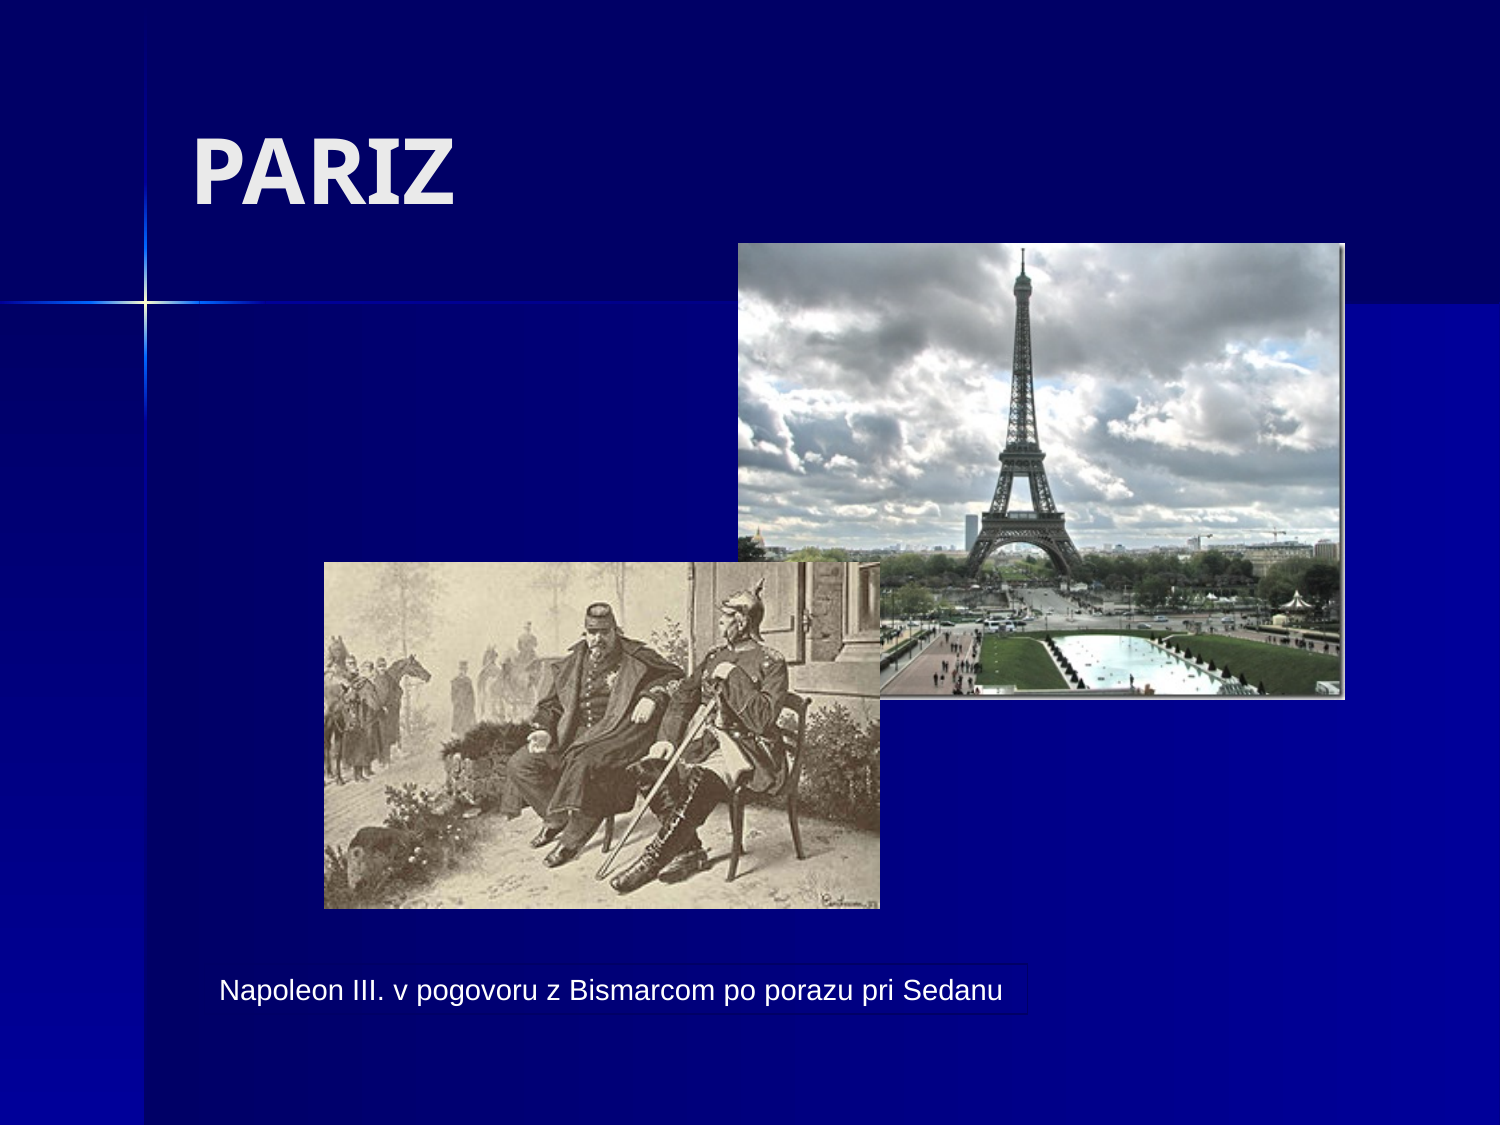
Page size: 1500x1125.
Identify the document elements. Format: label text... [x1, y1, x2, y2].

picture [324, 243, 1345, 909]
title PARIZ [174, 50, 1413, 285]
text_box Napoleon III. v pogovoru z Bismarcom po porazu pri Sedanu [204, 964, 1028, 1014]
